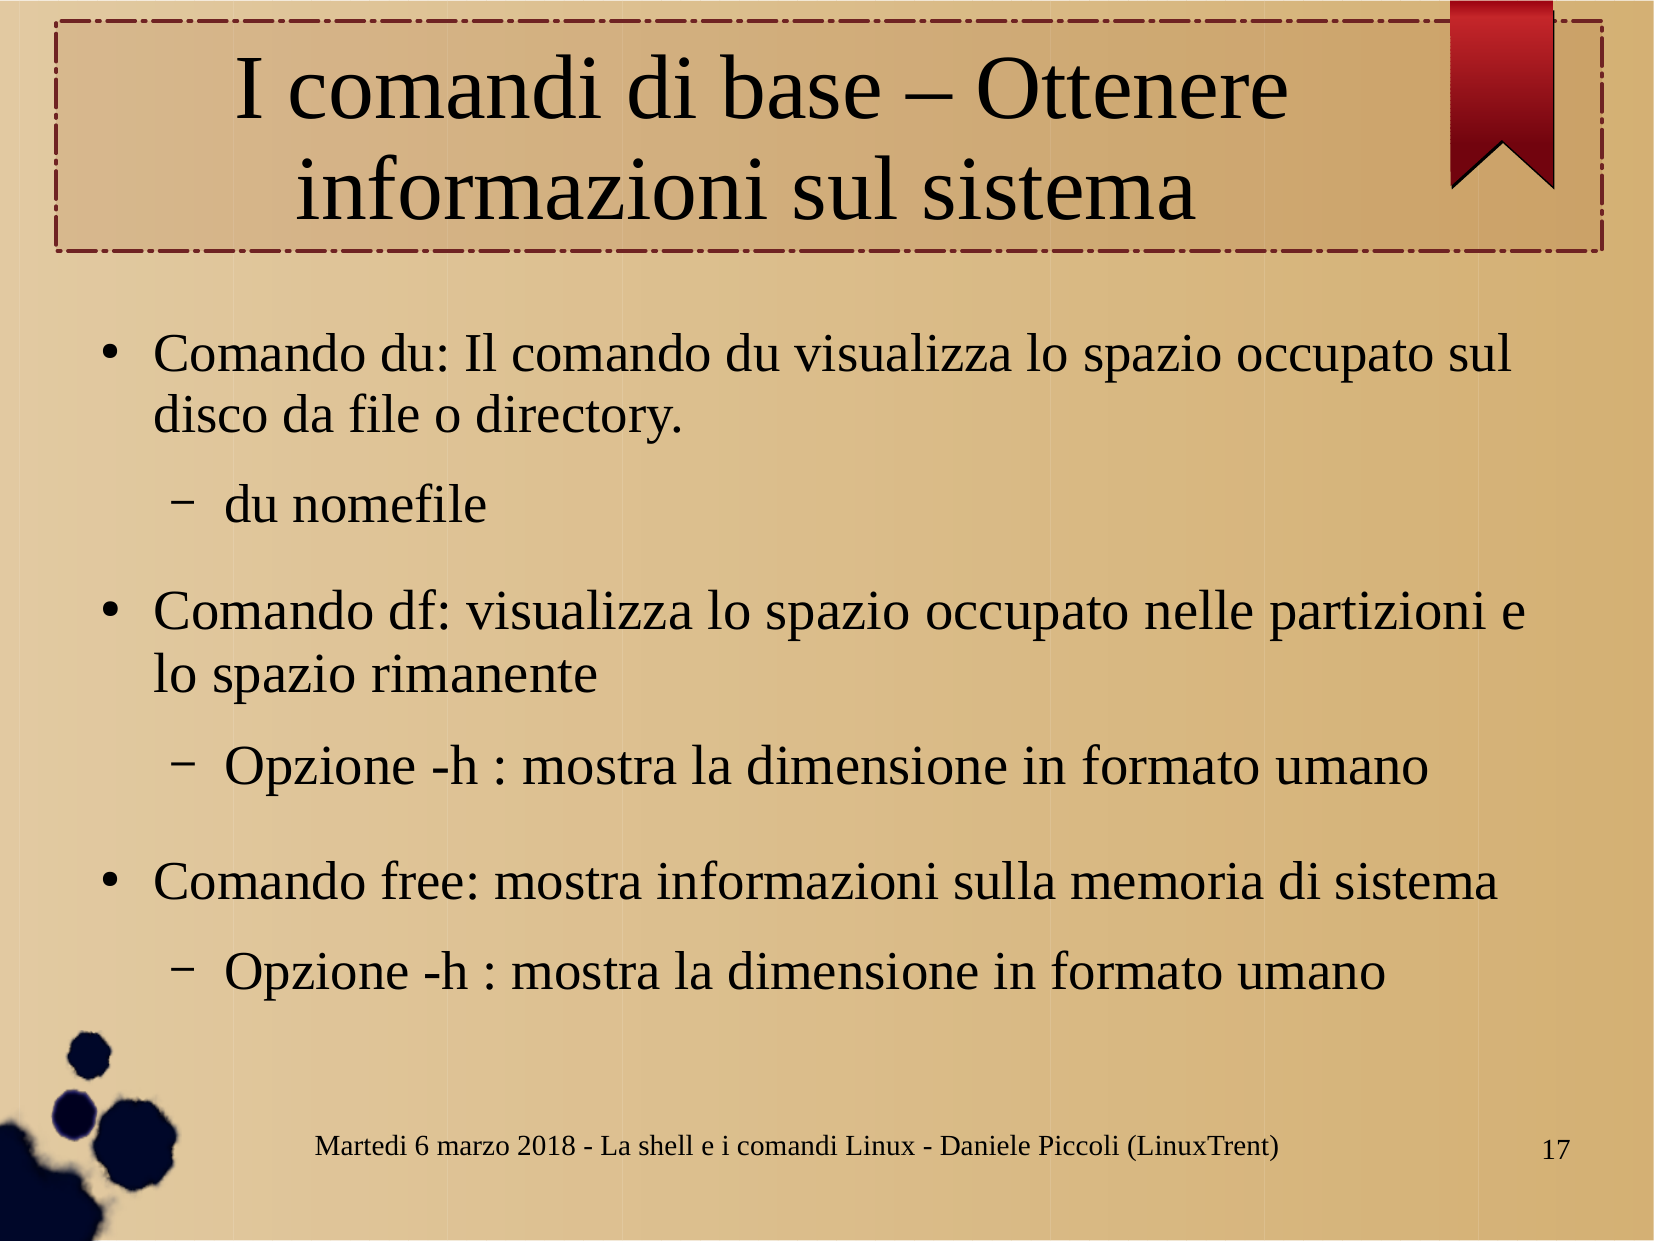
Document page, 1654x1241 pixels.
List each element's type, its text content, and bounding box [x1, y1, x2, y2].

list Comando free: mostra informazioni sulla memoria di sistema Opzione -h : mostra la dimensione in formato umano [82, 850, 1548, 1028]
list Comando du: Il comando du visualizza lo spazio occupato sul disco da file o directory. du nomefile [82, 322, 1548, 578]
list Comando df: visualizza lo spazio occupato nelle partizioni e lo spazio rimanente Opzione -h : mostra la dimensione in formato umano [82, 578, 1548, 815]
title I comandi di base – Ottenere informazioni sul sistema [82, 36, 1412, 240]
